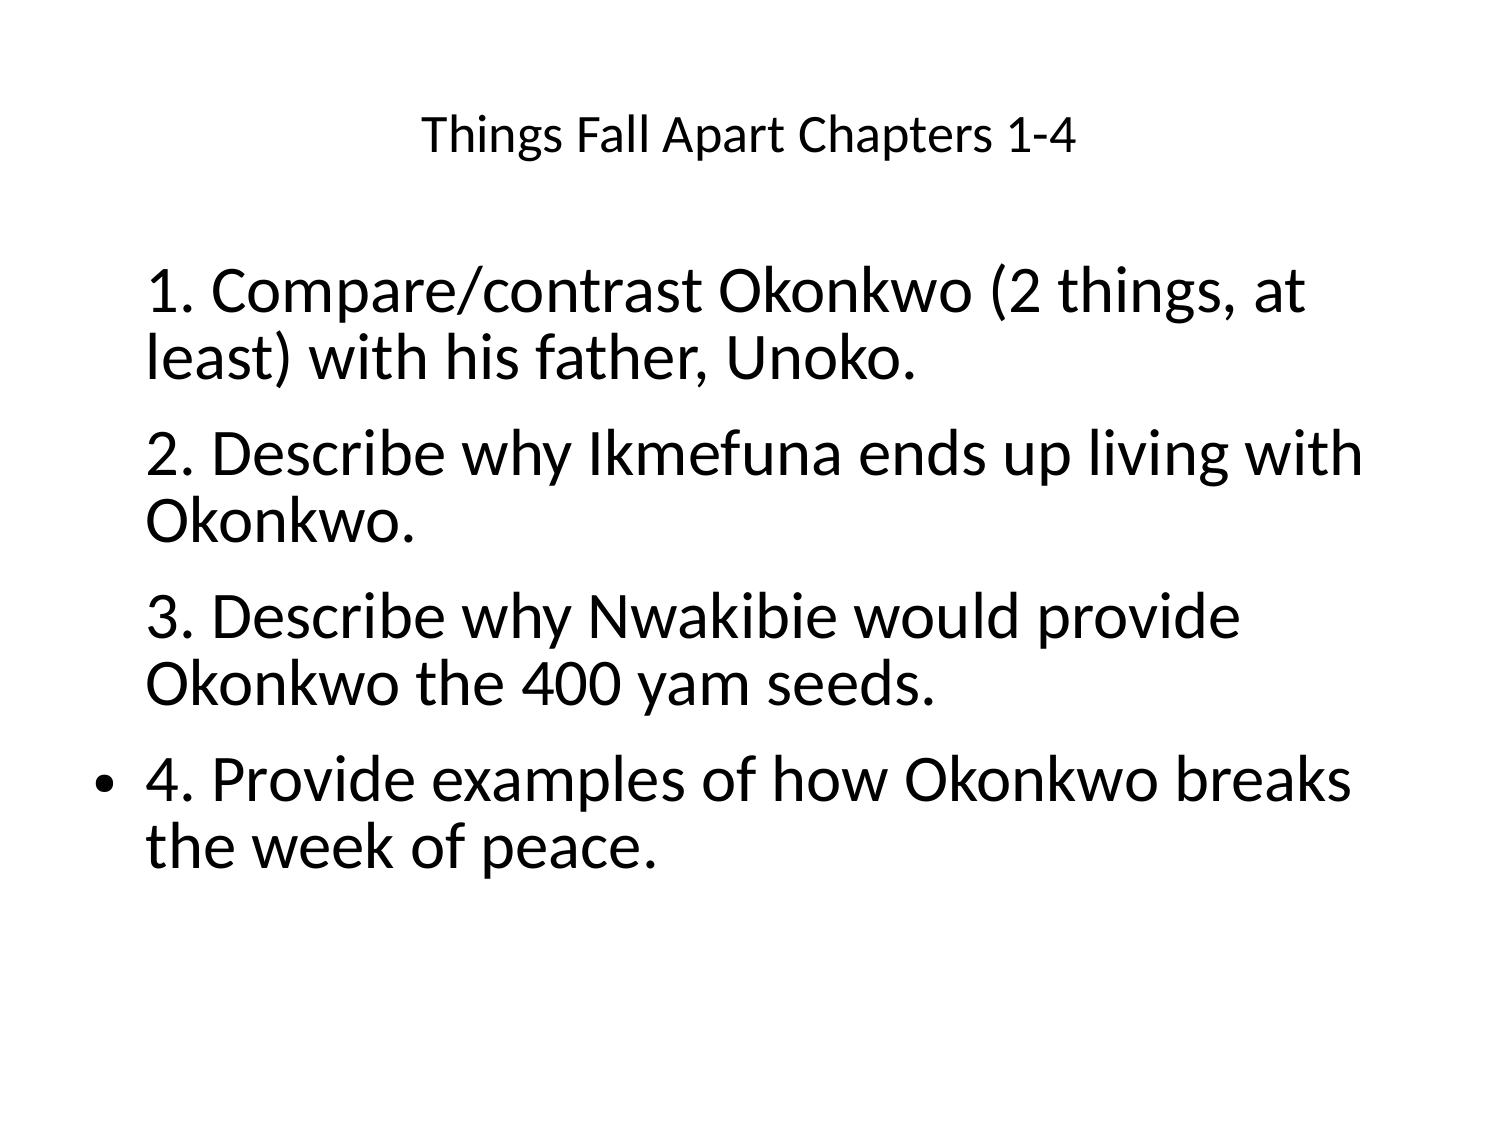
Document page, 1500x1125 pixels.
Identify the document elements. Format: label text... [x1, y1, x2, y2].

title Things Fall Apart Chapters 1-4 [75, 45, 1425, 233]
list 1. Compare/contrast Okonkwo (2 things, at least) with his father, Unoko. 2. Describe why Ikmefuna ends up living with Okonkwo. 3. Describe why Nwakibie would provide Okonkwo the 400 yam seeds. 4. Provide examples of how Okonkwo breaks the week of peace. [75, 262, 1411, 1005]
